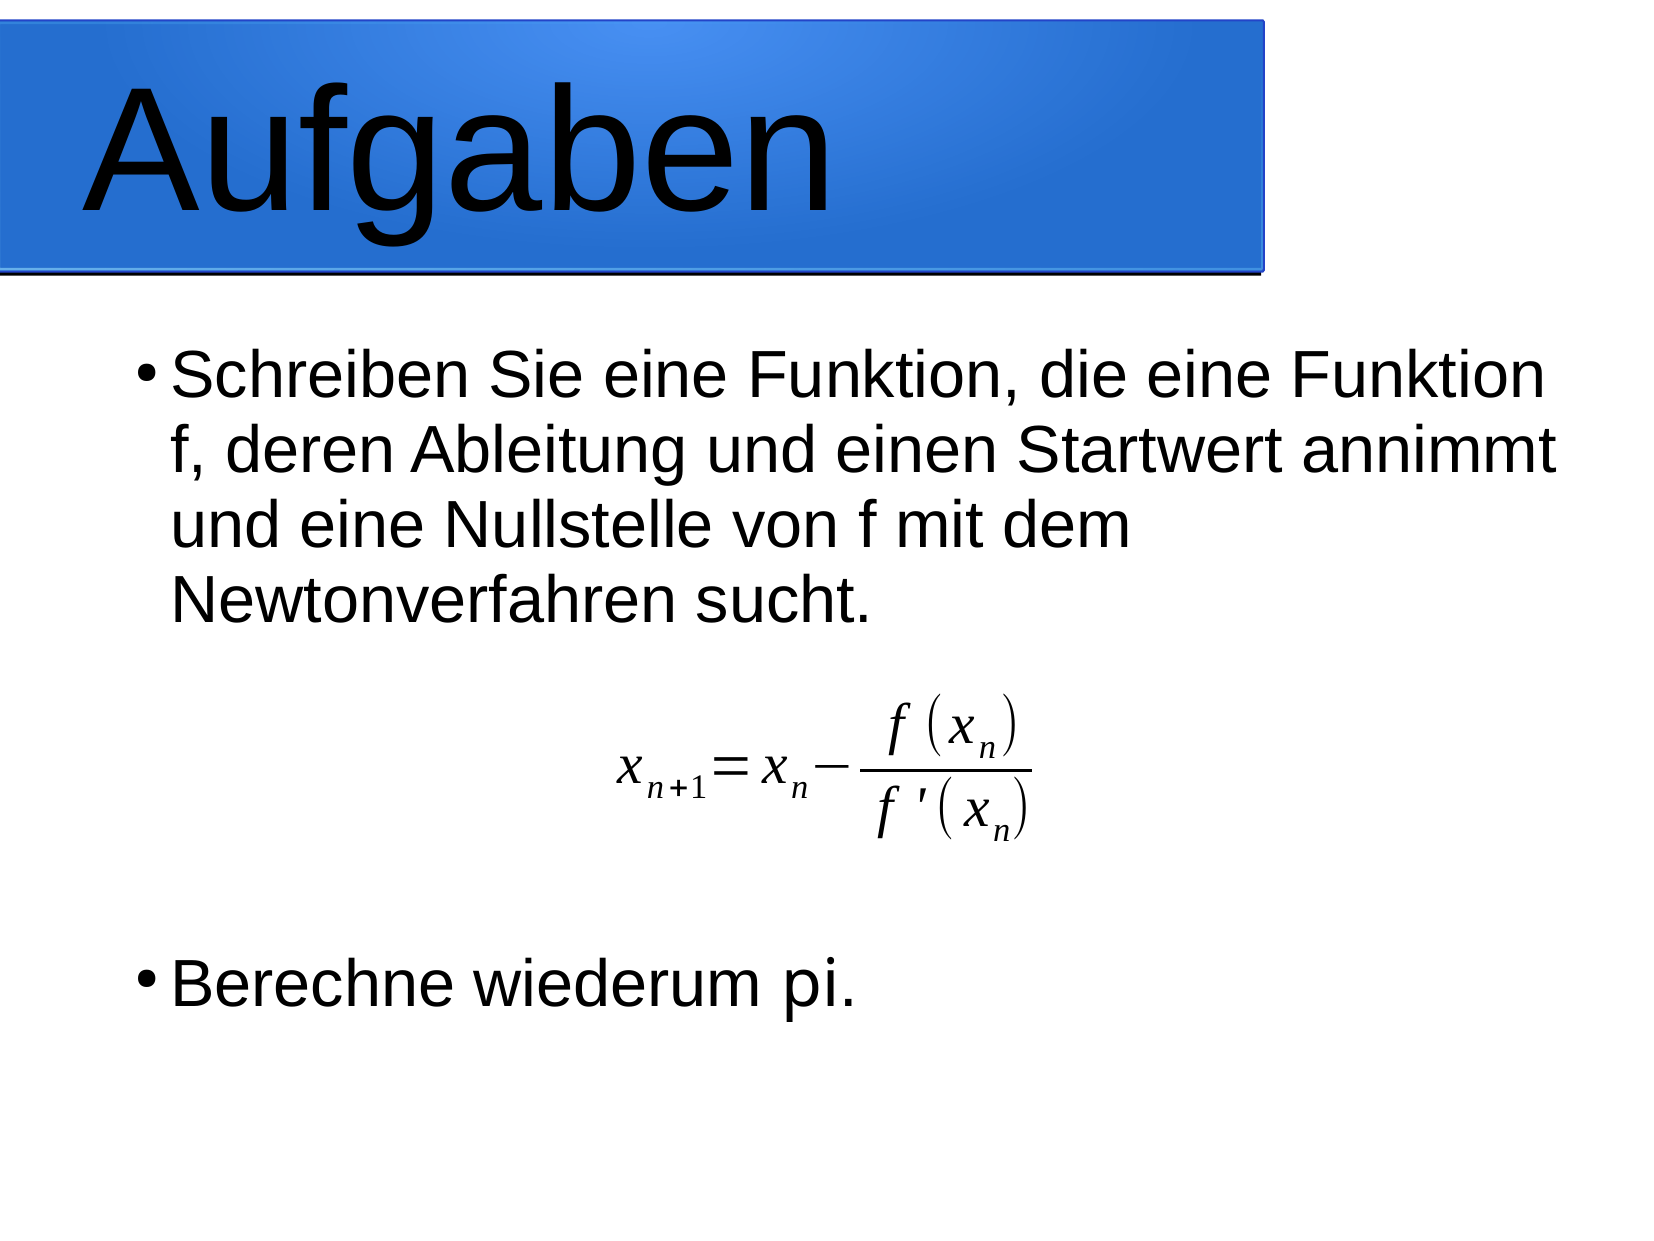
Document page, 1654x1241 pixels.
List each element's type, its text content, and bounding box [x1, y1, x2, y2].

text_box Schreiben Sie eine Funktion, die eine Funktion f, deren Ableitung und einen Startwert annimmt und eine Nullstelle von f mit dem Newtonverfahren sucht. Berechne wiederum pi. [120, 330, 1591, 1179]
title Aufgaben [82, 47, 1235, 252]
chart [600, 690, 1051, 848]
